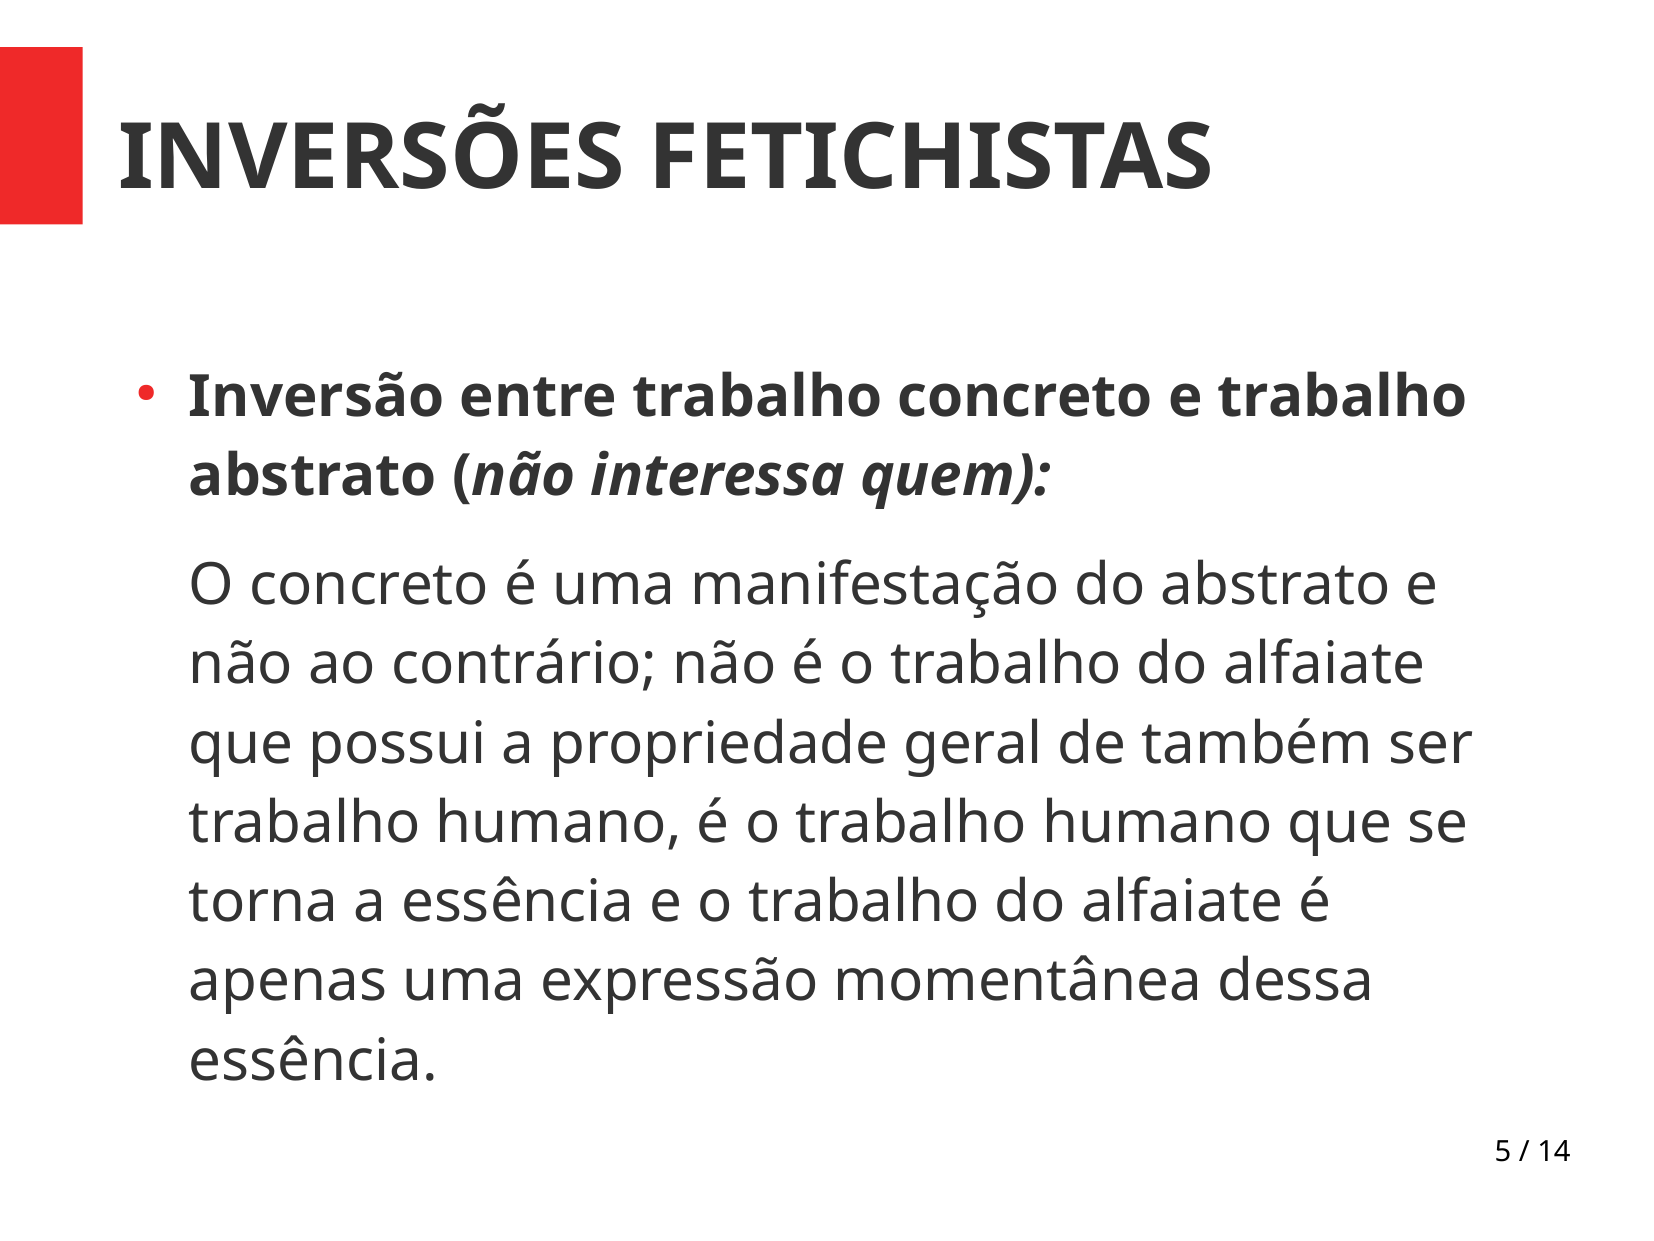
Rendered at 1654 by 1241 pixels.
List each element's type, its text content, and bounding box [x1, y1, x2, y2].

list Inversão entre trabalho concreto e trabalho abstrato (não interessa quem): O concreto é uma manifestação do abstrato e não ao contrário; não é o trabalho do alfaiate que possui a propriedade geral de também ser trabalho humano, é o trabalho humano que se torna a essência e o trabalho do alfaiate é apenas uma expressão momentânea dessa essência. [118, 354, 1536, 1074]
title INVERSÕES FETICHISTAS [118, 49, 1571, 257]
